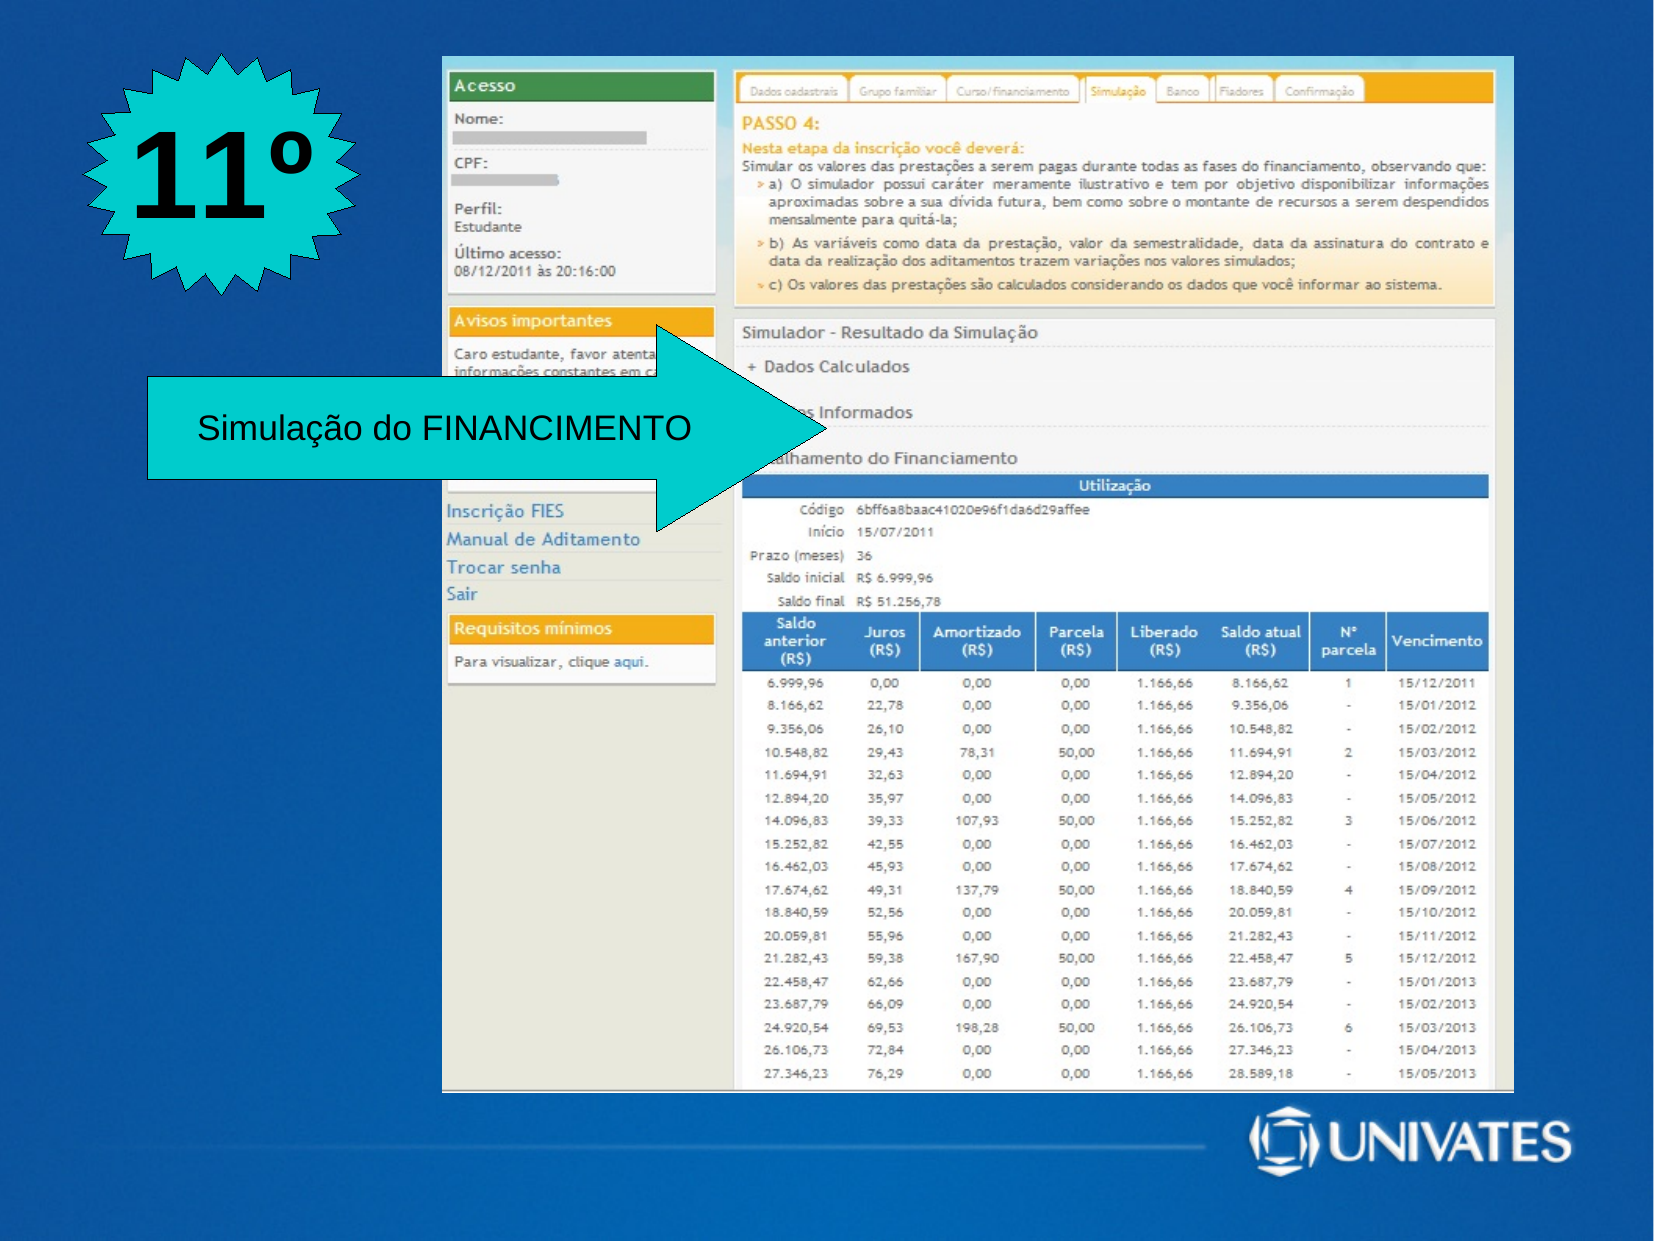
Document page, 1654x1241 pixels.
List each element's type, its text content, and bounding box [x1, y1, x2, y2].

picture [0, 0, 1654, 1241]
title 11º [59, 59, 384, 296]
text_box [217, 53, 226, 59]
text_box Simulação do FINANCIMENTO [147, 324, 827, 532]
